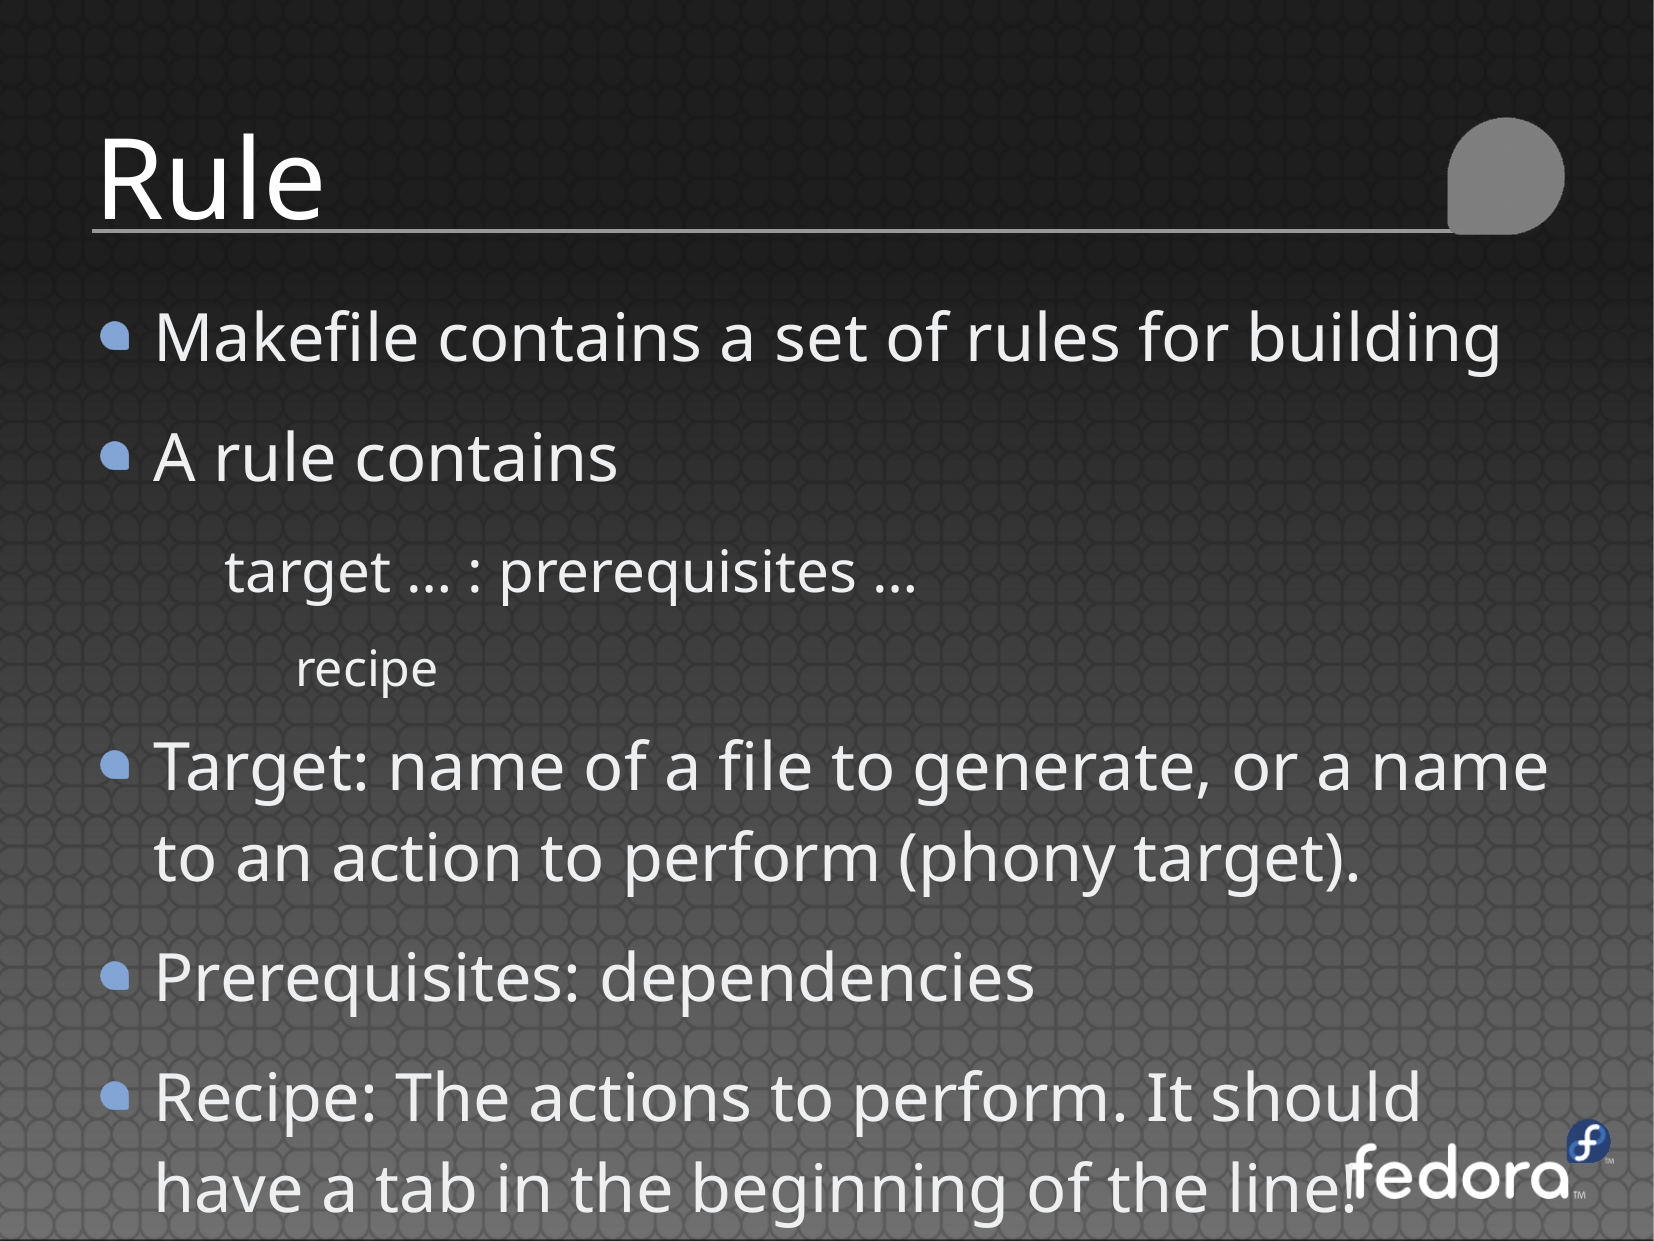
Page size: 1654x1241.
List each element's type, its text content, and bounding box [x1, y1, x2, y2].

list Makefile contains a set of rules for building A rule contains target … : prerequisites … recipe Target: name of a file to generate, or a name to an action to perform (phony target). Prerequisites: dependencies Recipe: The actions to perform. It should have a tab in the beginning of the line! Let’s look at an example [82, 290, 1571, 1227]
picture [0, 0, 1654, 1241]
title Rule [94, 100, 1426, 251]
